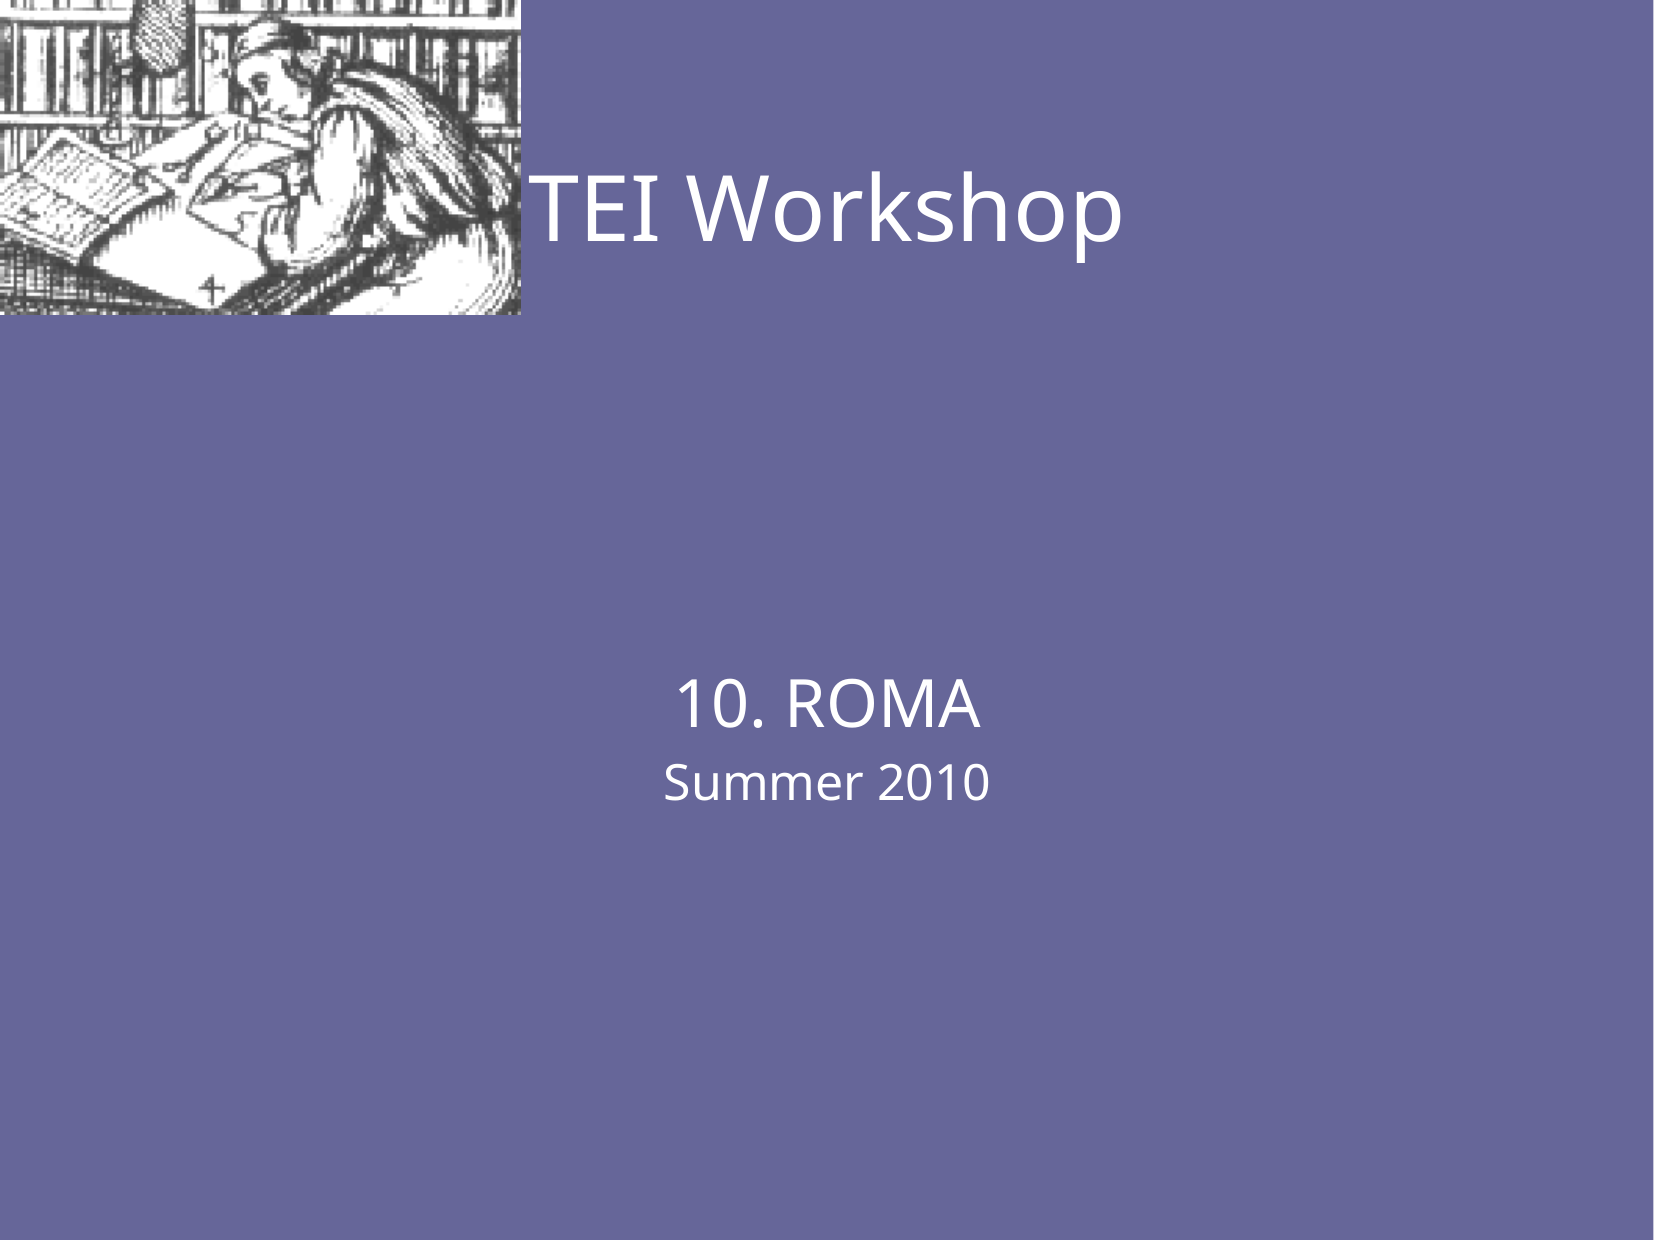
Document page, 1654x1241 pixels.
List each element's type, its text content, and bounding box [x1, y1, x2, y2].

picture [0, 0, 521, 315]
subtitle 10. ROMA Summer 2010 [121, 344, 1534, 1127]
title TEI Workshop [521, 102, 1534, 310]
